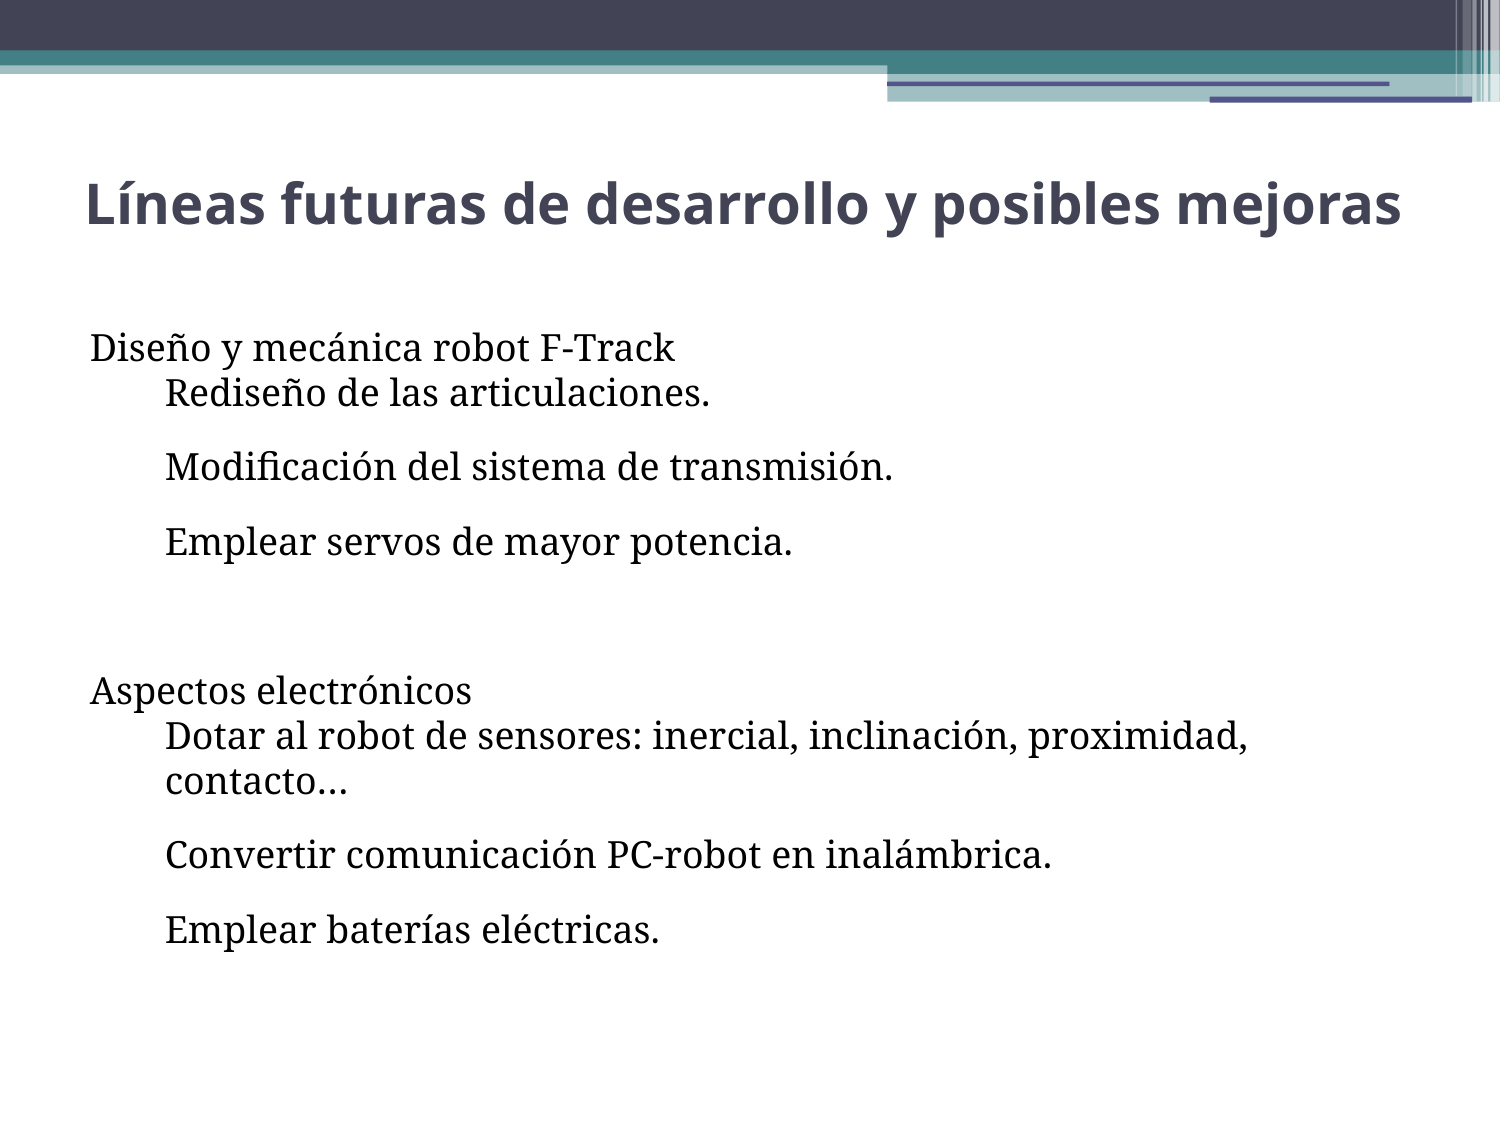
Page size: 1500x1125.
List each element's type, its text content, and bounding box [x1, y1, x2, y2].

title Líneas futuras de desarrollo y posibles mejoras [70, 152, 1421, 328]
list Diseño y mecánica robot F-Track Rediseño de las articulaciones. Modificación del sistema de transmisión. Emplear servos de mayor potencia. Aspectos electrónicos Dotar al robot de sensores: inercial, inclinación, proximidad, contacto… Convertir comunicación PC-robot en inalámbrica. Emplear baterías eléctricas. [75, 316, 1425, 1079]
